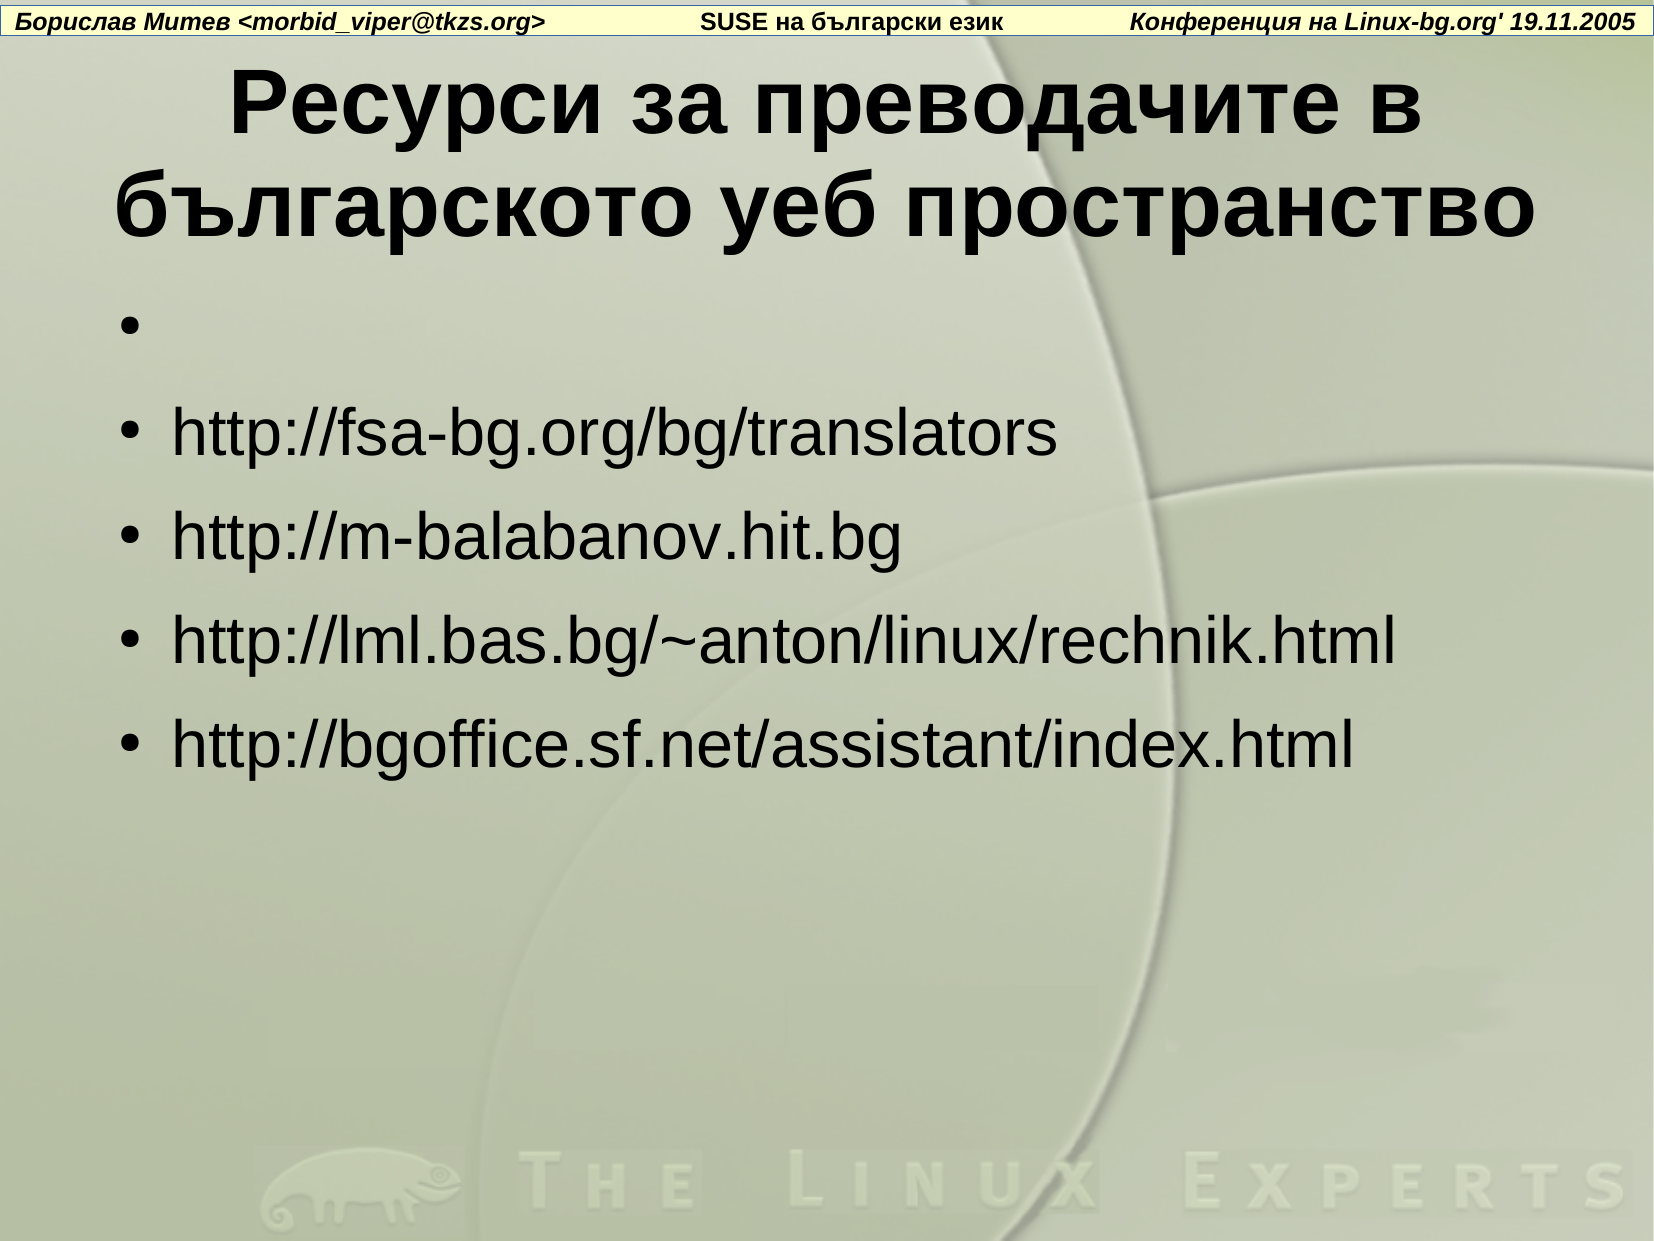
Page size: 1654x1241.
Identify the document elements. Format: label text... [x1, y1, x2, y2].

title Ресурси за преводачите в българското уеб пространство [82, 49, 1571, 257]
list http://fsa-bg.org/bg/translators http://m-balabanov.hit.bg http://lml.bas.bg/~anton/linux/rechnik.html http://bgoffice.sf.net/assistant/index.html [82, 290, 1571, 1109]
picture [0, 0, 1654, 5]
picture [0, 36, 1654, 1241]
